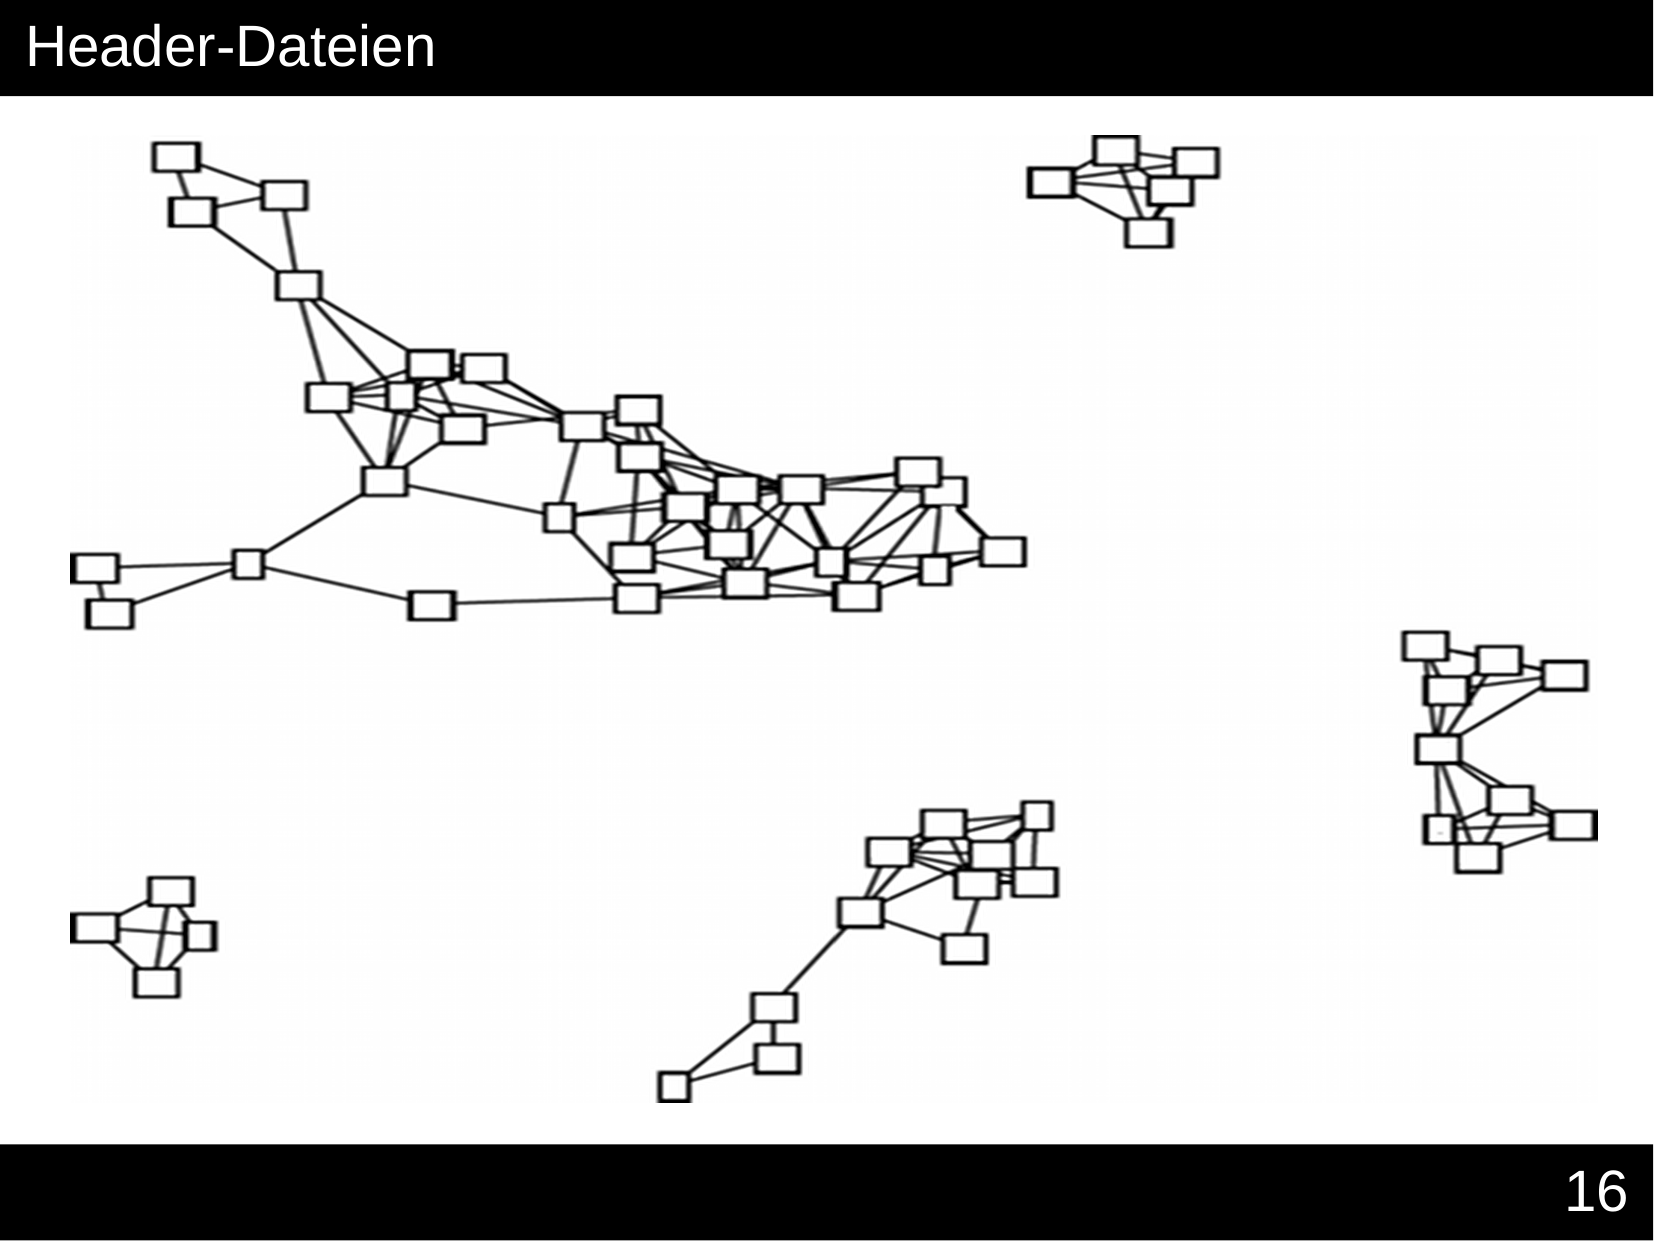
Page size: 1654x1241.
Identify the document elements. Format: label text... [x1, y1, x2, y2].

text_box Header-Dateien [10, 6, 767, 94]
picture [70, 135, 1598, 1103]
